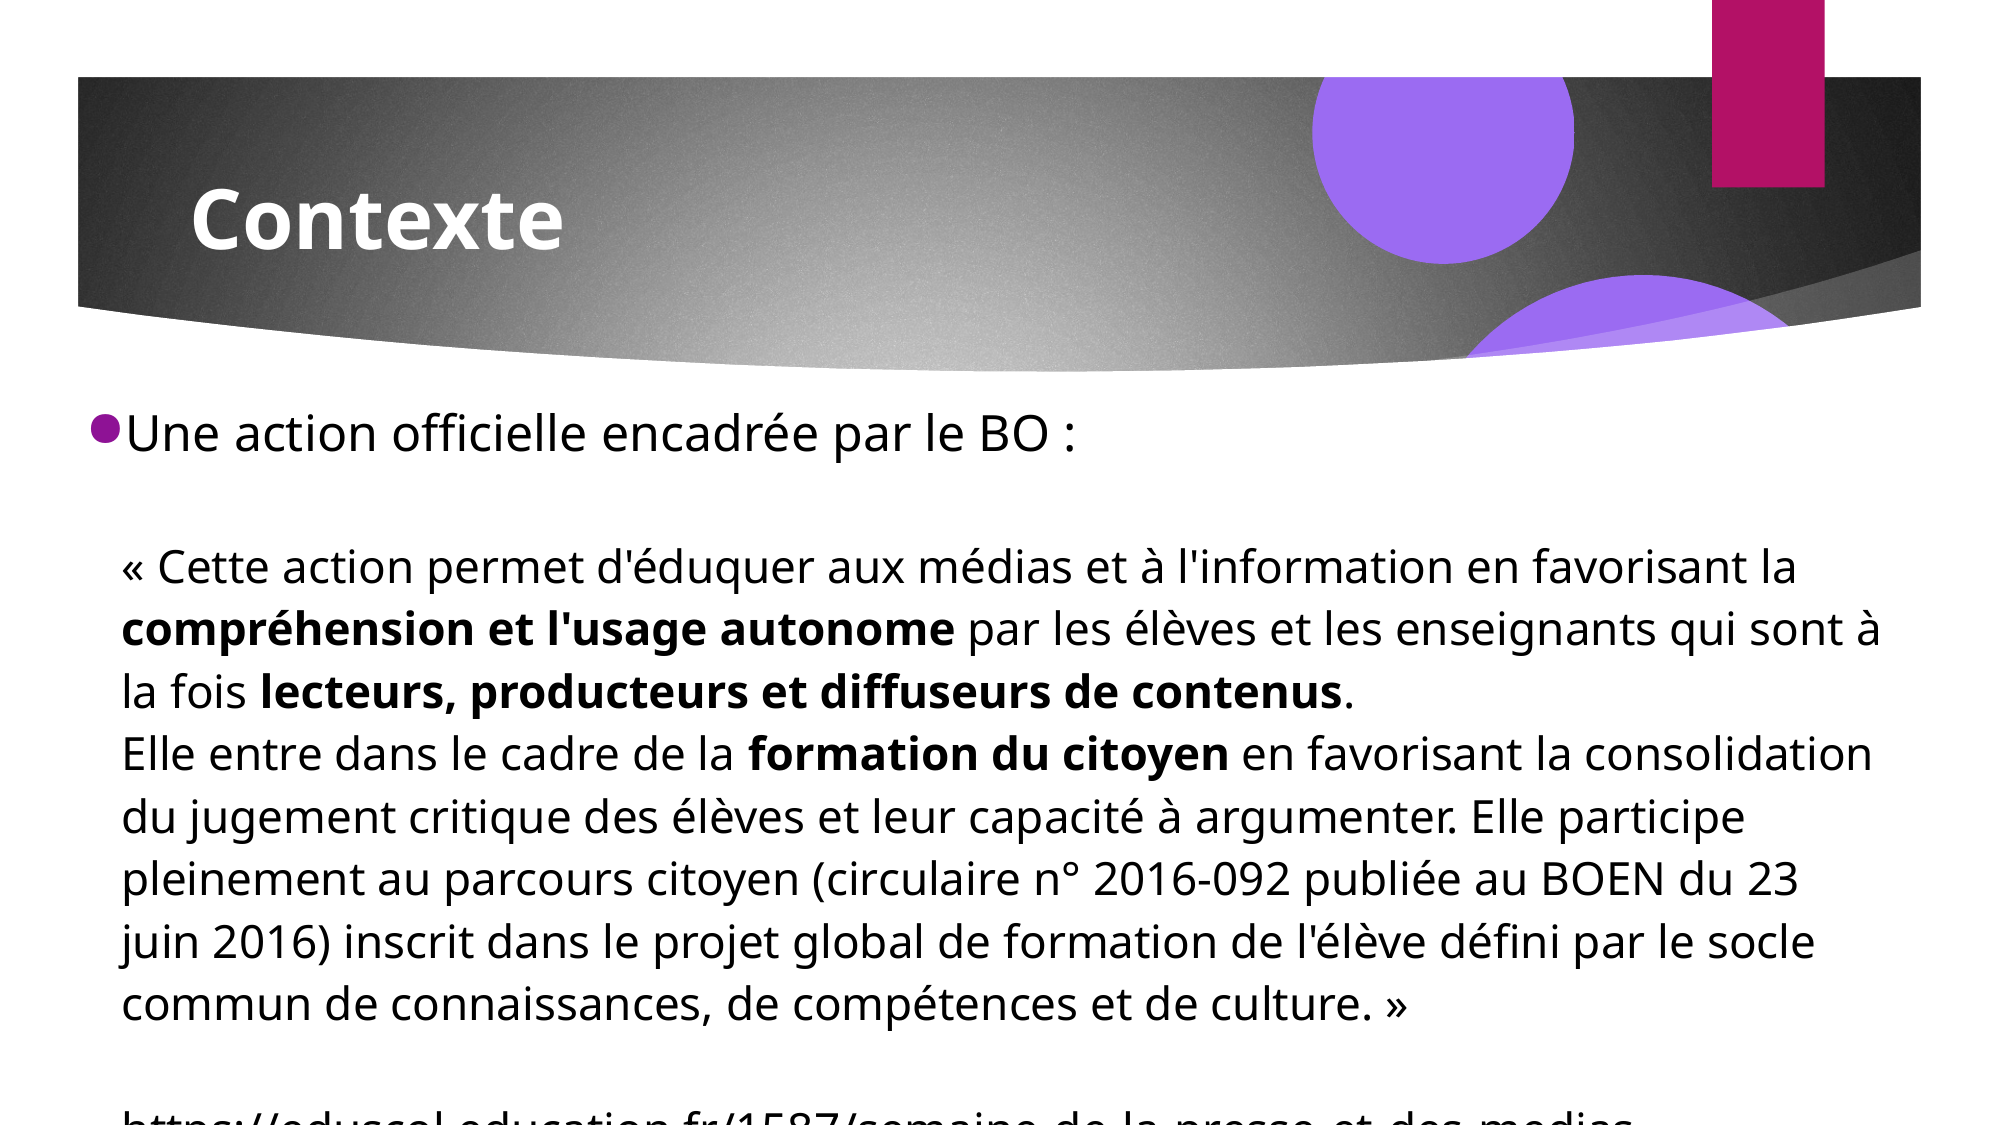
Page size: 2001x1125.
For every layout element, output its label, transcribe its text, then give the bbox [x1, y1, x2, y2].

picture [1564, 78, 1920, 300]
picture [79, 78, 1613, 371]
text_box Une action officielle encadrée par le BO : « Cette action permet d'éduquer aux médias et à l'information en favorisant la compréhension et l'usage autonome par les élèves et les enseignants qui sont à la fois lecteurs, producteurs et diffuseurs de contenus. Elle entre dans le cadre de la formation du citoyen en favorisant la consolidation du jugement critique des élèves et leur capacité à argumenter. Elle participe pleinement au parcours citoyen (circulaire n° 2016-092 publiée au BOEN du 23 juin 2016) inscrit dans le projet global de formation de l'élève défini par le socle commun de connaissances, de compétences et de culture. » https://eduscol.education.fr/1587/semaine-de-la-presse-et-des-medias [70, 390, 1902, 1099]
title Contexte [189, 159, 1627, 276]
